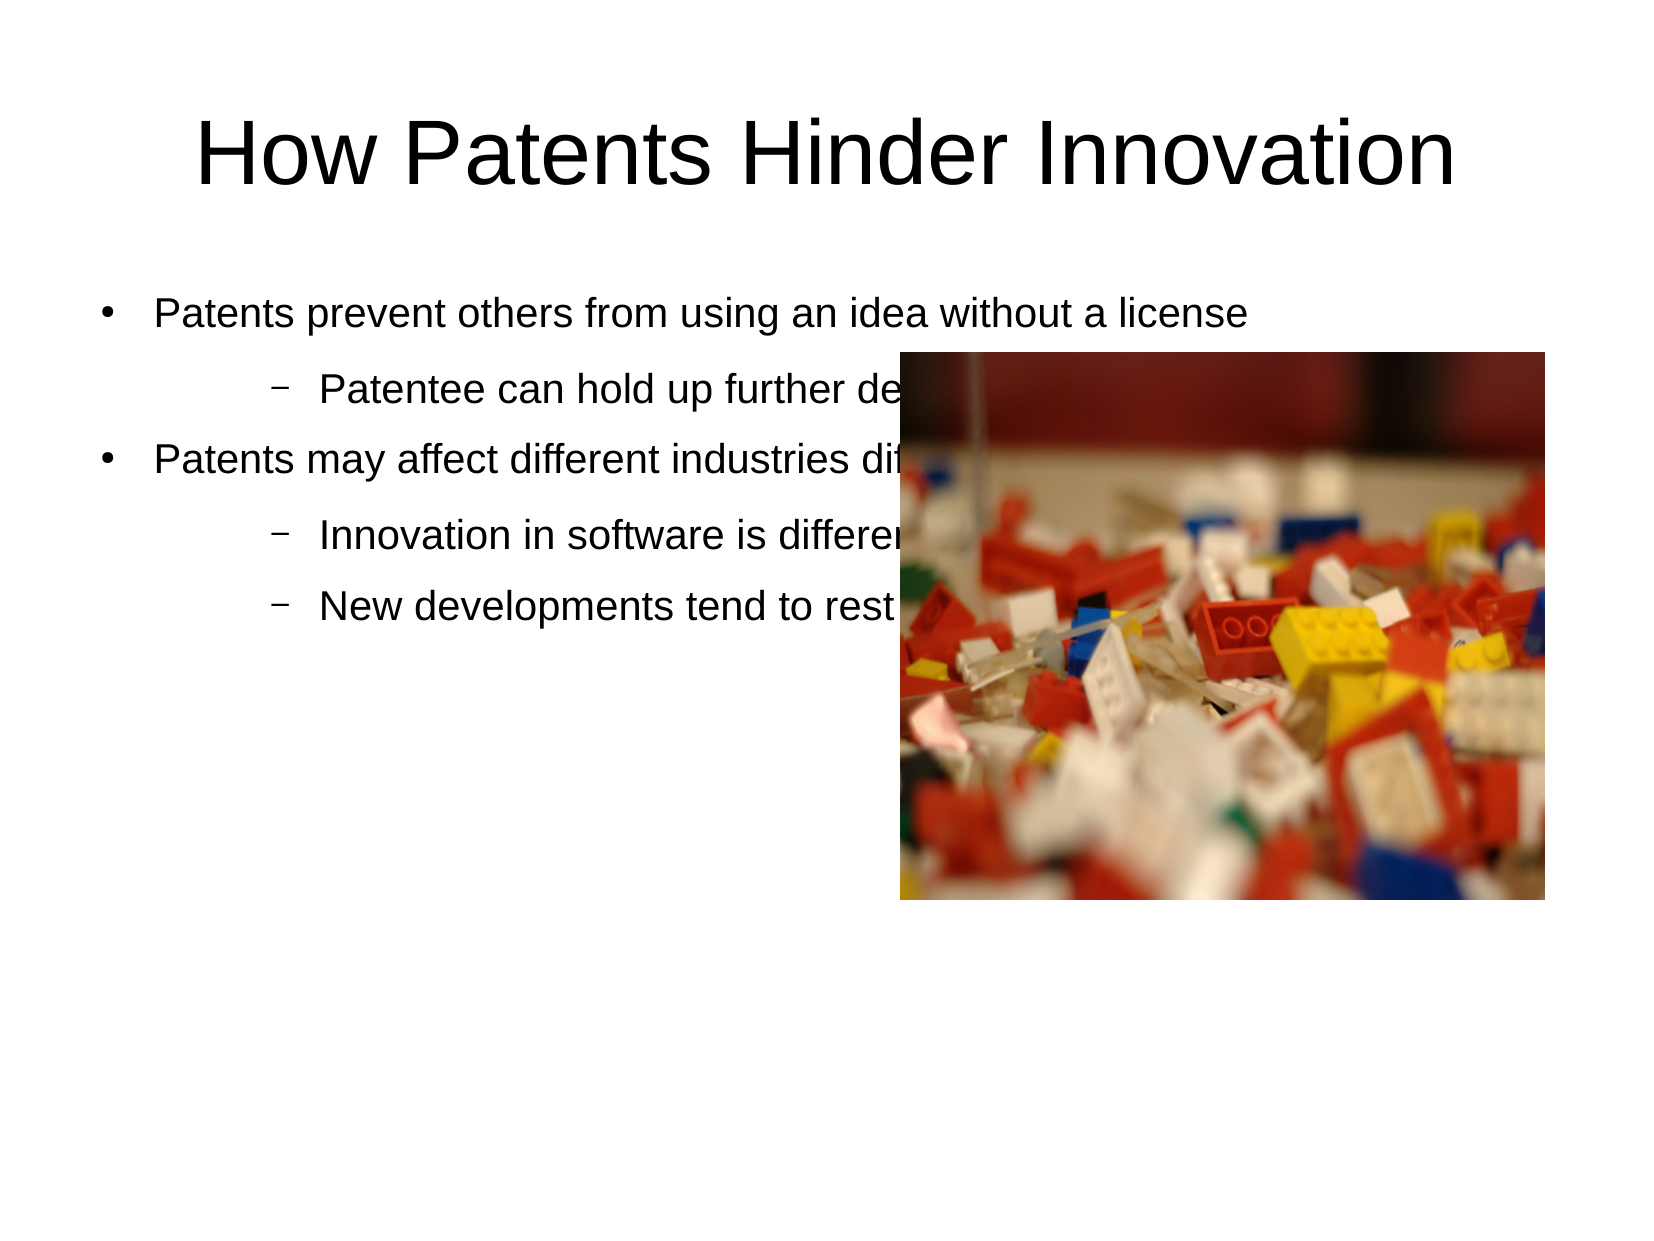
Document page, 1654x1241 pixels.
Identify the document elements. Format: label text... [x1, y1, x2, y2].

title How Patents Hinder Innovation [82, 49, 1571, 257]
picture [900, 352, 1545, 901]
list Patents prevent others from using an idea without a license Patentee can hold up further development in an area Patents may affect different industries differently Innovation in software is different from innovation in shoes New developments tend to rest on prior developments [82, 290, 809, 1109]
